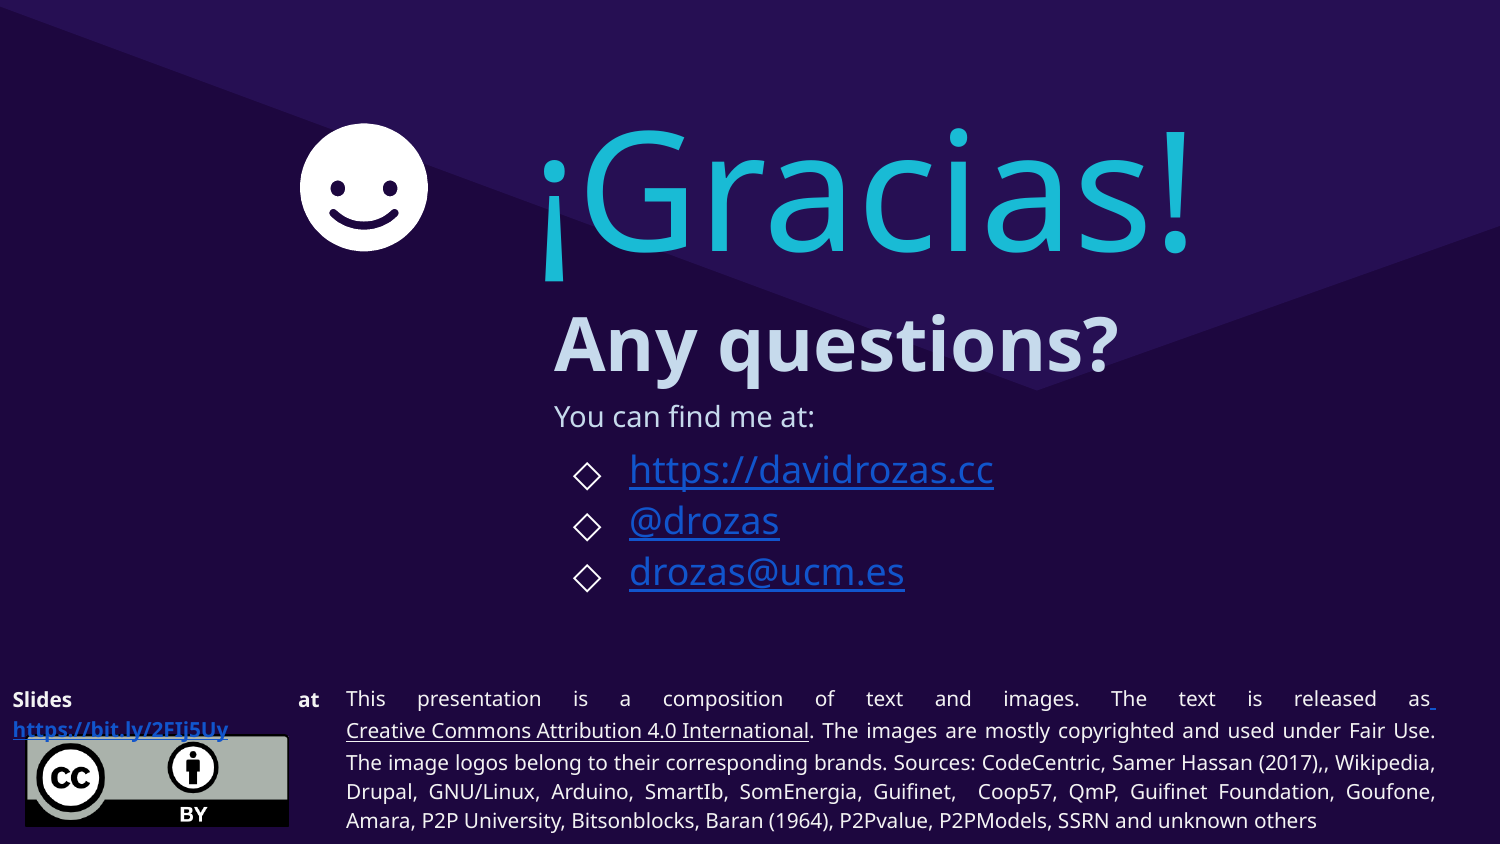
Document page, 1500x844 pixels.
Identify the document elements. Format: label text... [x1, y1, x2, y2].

text_box [300, 123, 428, 252]
list Any questions? You can find me at: https://davidrozas.cc @drozas drozas@ucm.es [539, 281, 1288, 656]
picture [25, 745, 289, 827]
title ¡Gracias! [517, 109, 1369, 300]
text_box Slides at https://bit.ly/2FIj5Uy [0, 682, 335, 745]
text_box This presentation is a composition of text and images. The text is released as Creative Commons Attribution 4.0 International. The images are mostly copyrighted and used under Fair Use. The image logos belong to their corresponding brands. Sources: CodeCentric, Samer Hassan (2017),, Wikipedia, Drupal, GNU/Linux, Arduino, SmartIb, SomEnergia, Guifinet, Coop57, QmP, Guifinet Foundation, Goufone, Amara, P2P University, Bitsonblocks, Baran (1964), P2Pvalue, P2PModels, SSRN and unknown others [331, 656, 1451, 844]
